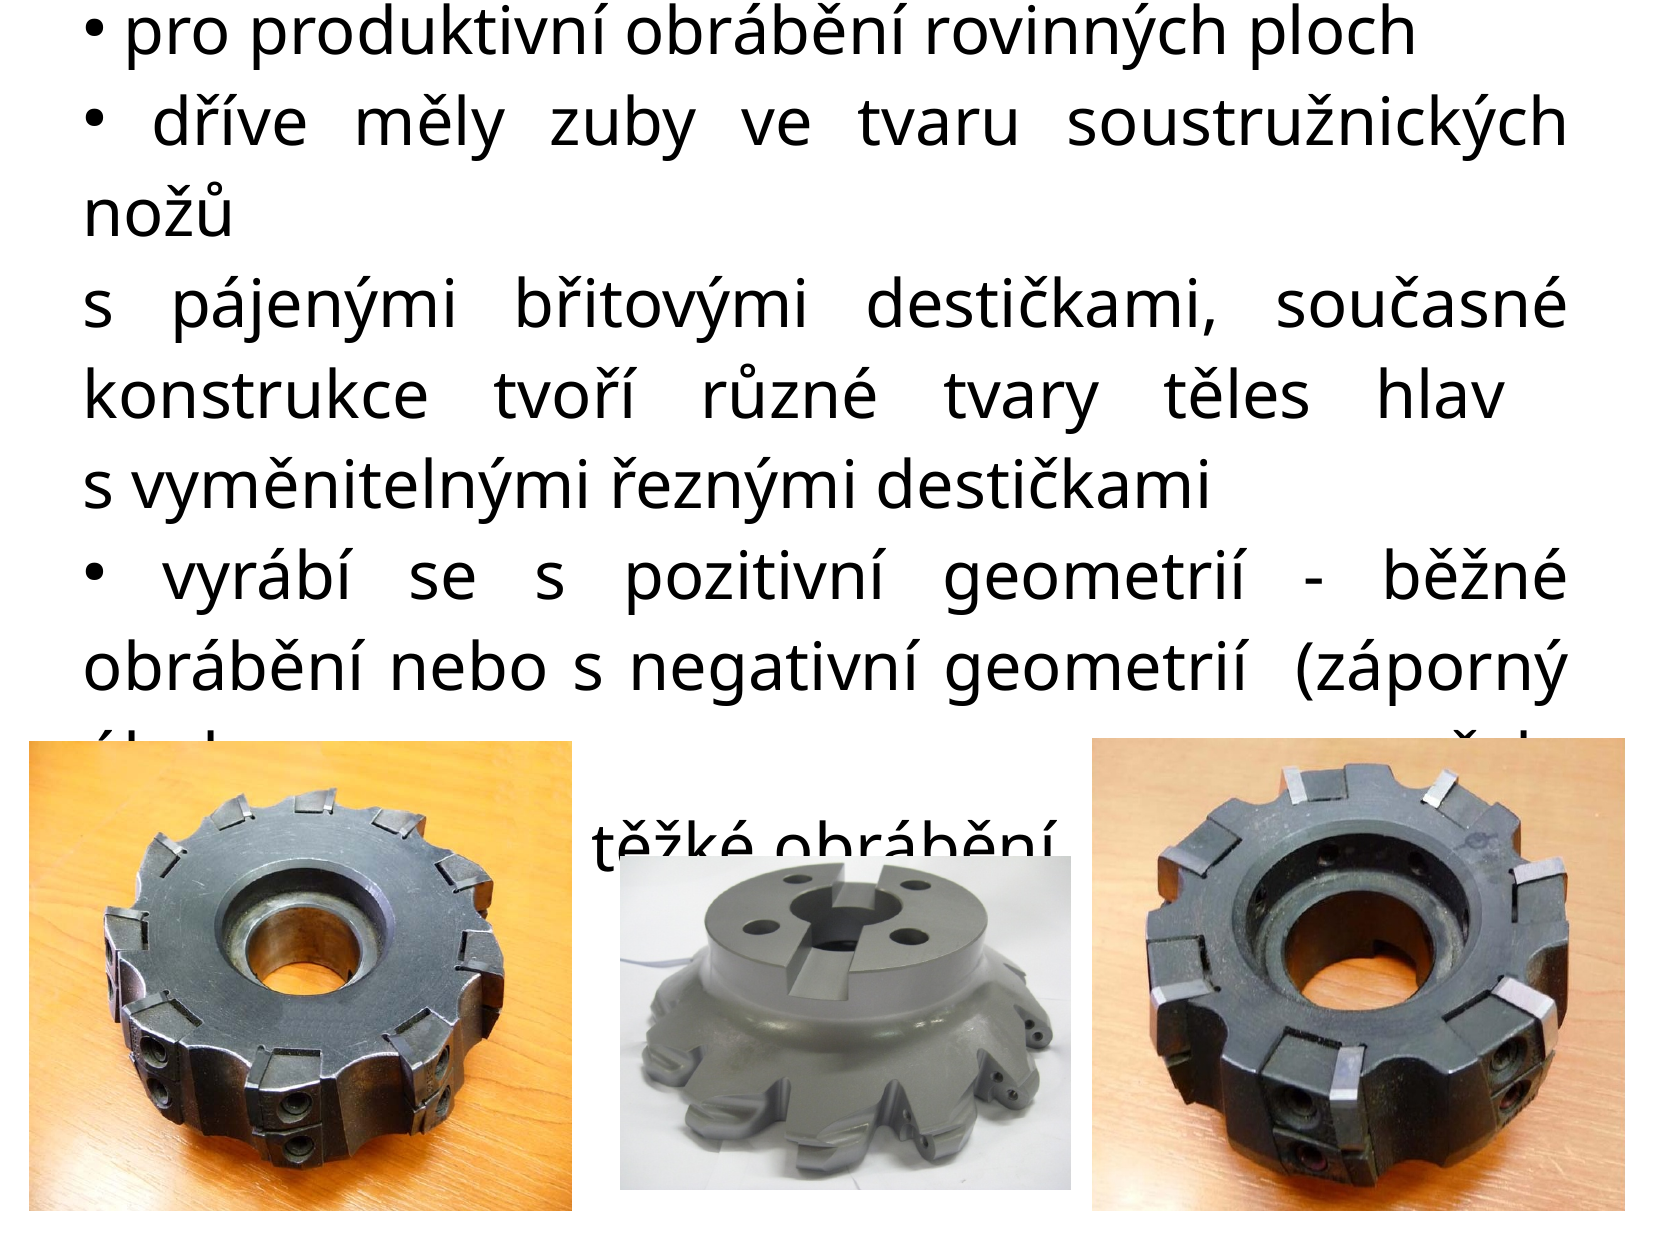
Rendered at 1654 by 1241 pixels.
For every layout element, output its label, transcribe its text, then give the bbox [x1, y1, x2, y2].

picture [1092, 738, 1625, 1211]
picture [620, 856, 1071, 1190]
subtitle c) Frézovací hlavy pro produktivní obrábění rovinných ploch dříve měly zuby ve tvaru soustružnických nožů s pájenými břitovými destičkami, současné konstrukce tvoří různé tvary těles hlav s vyměnitelnými řeznými destičkami vyrábí se s pozitivní geometrií - běžné obrábění nebo s negativní geometrií (záporný úhel čela a sklonu ostří) – těžké obrábění [82, 43, 1571, 1115]
picture [29, 741, 572, 1211]
